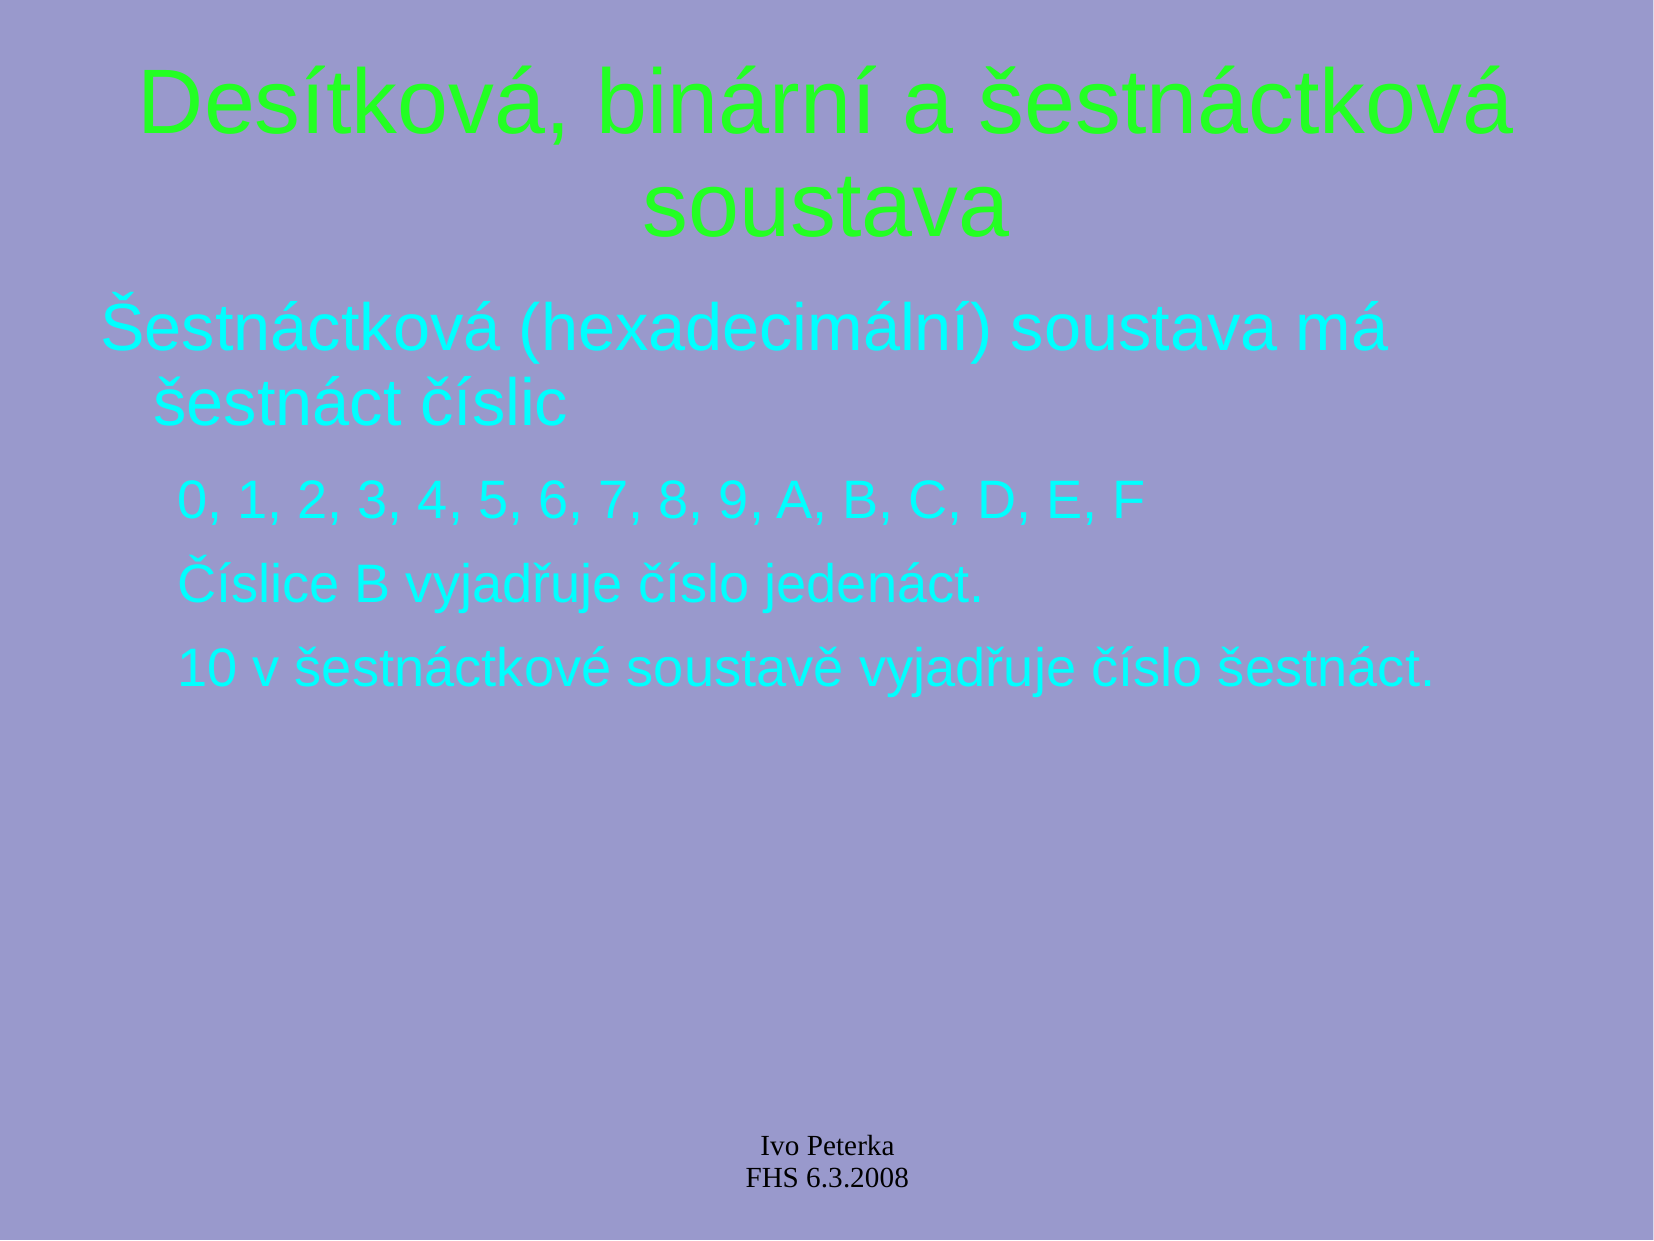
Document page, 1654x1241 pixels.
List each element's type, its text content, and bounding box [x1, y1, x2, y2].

title Desítková, binární a šestnáctková soustava [82, 50, 1571, 256]
list Šestnáctková (hexadecimální) soustava má šestnáct číslic 0, 1, 2, 3, 4, 5, 6, 7, 8, 9, A, B, C, D, E, F Číslice B vyjadřuje číslo jedenáct. 10 v šestnáctkové soustavě vyjadřuje číslo šestnáct. [82, 290, 1571, 1094]
